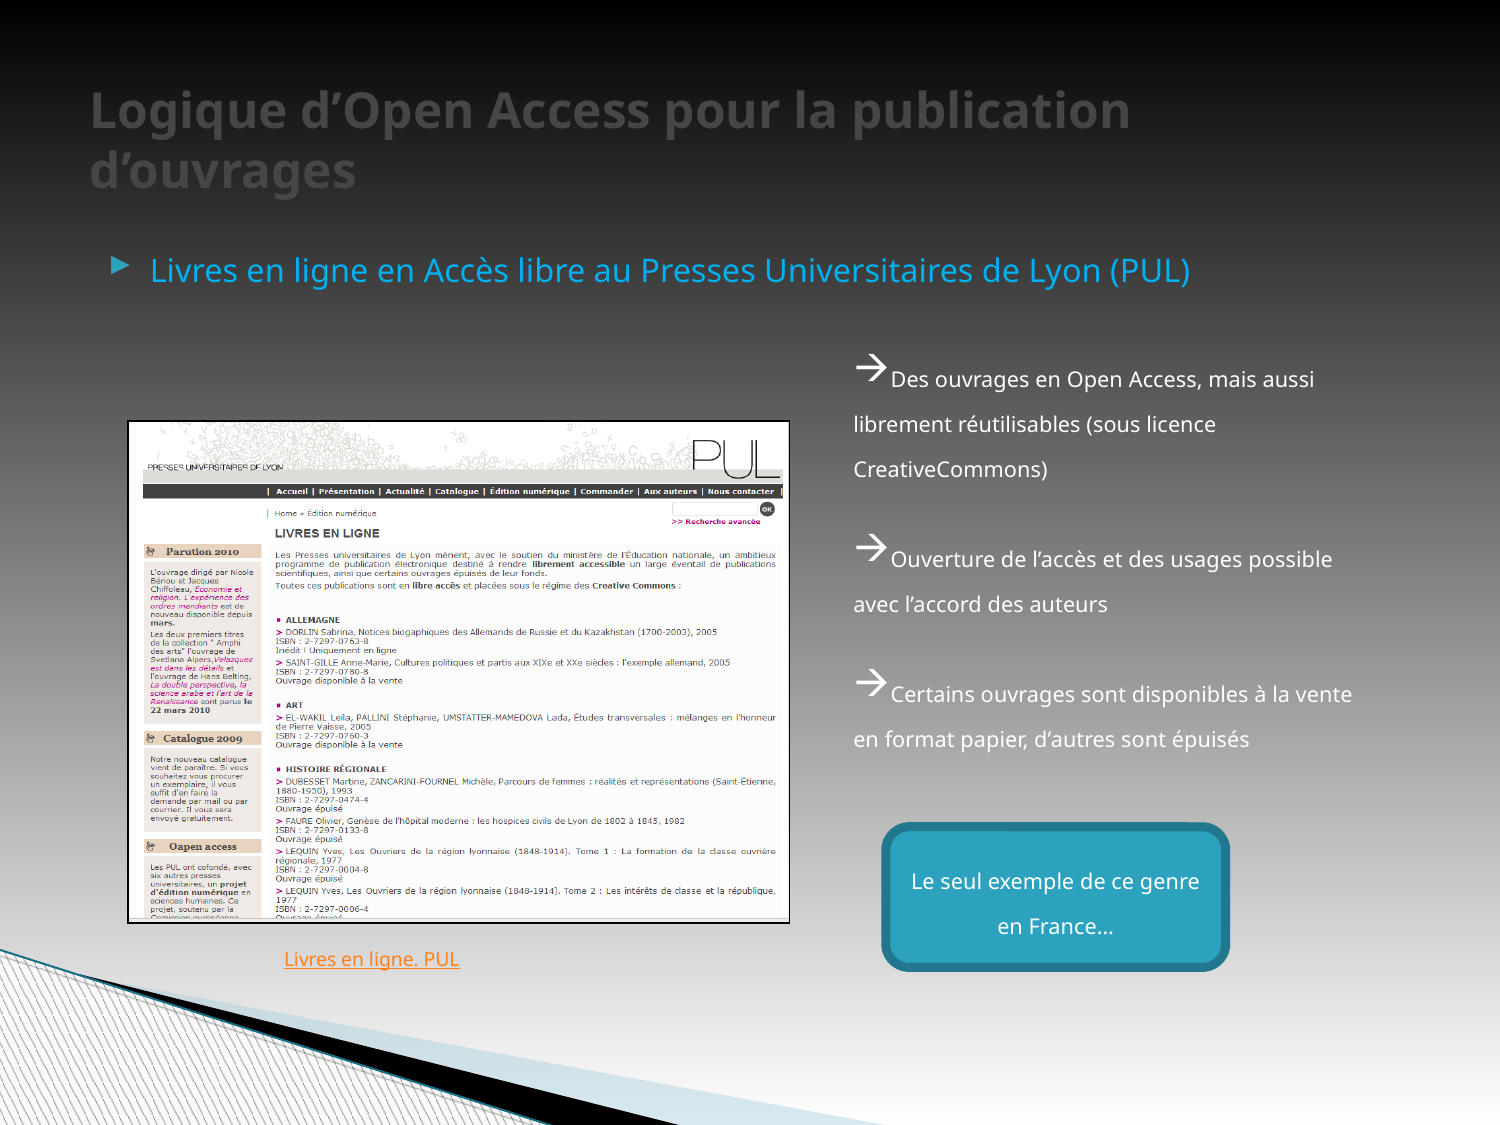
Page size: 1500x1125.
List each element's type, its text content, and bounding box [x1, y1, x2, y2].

text_box Des ouvrages en Open Access, mais aussi librement réutilisables (sous licence CreativeCommons) Ouverture de l’accès et des usages possible avec l’accord des auteurs Certains ouvrages sont disponibles à la vente en format papier, d’autres sont épuisés [838, 342, 1378, 763]
list Livres en ligne en Accès libre au Presses Universitaires de Lyon (PUL) [75, 242, 1425, 399]
picture [128, 421, 789, 923]
text_box Le seul exemple de ce genre en France… [885, 826, 1226, 968]
picture [0, 952, 543, 1125]
text_box Livres en ligne. PUL [269, 925, 692, 981]
title Logique d’Open Access pour la publication d’ouvrages [75, 45, 1425, 233]
